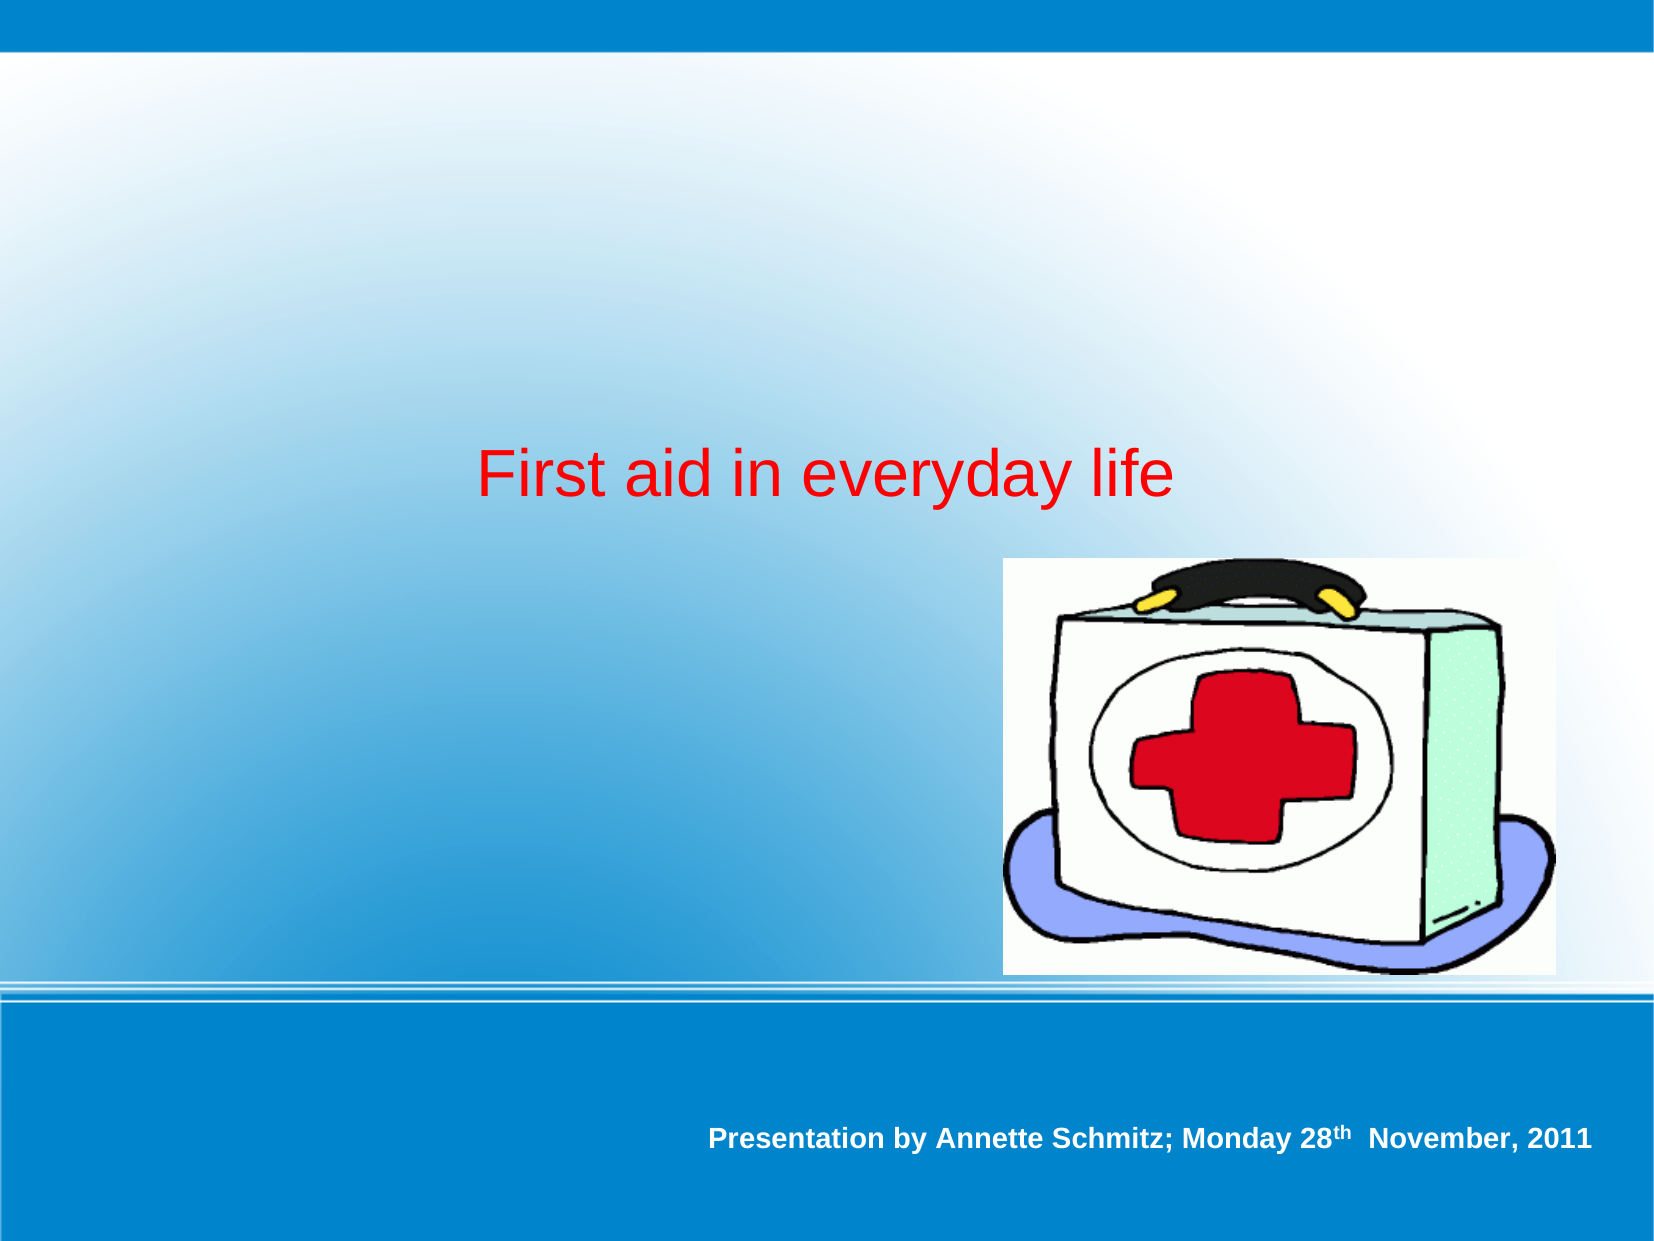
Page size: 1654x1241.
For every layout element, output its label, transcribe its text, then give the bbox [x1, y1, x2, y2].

subtitle First aid in everyday life [82, 429, 1571, 510]
picture [1003, 558, 1556, 975]
title Presentation by Annette Schmitz; Monday 28th November, 2011 [106, 1101, 1595, 1173]
